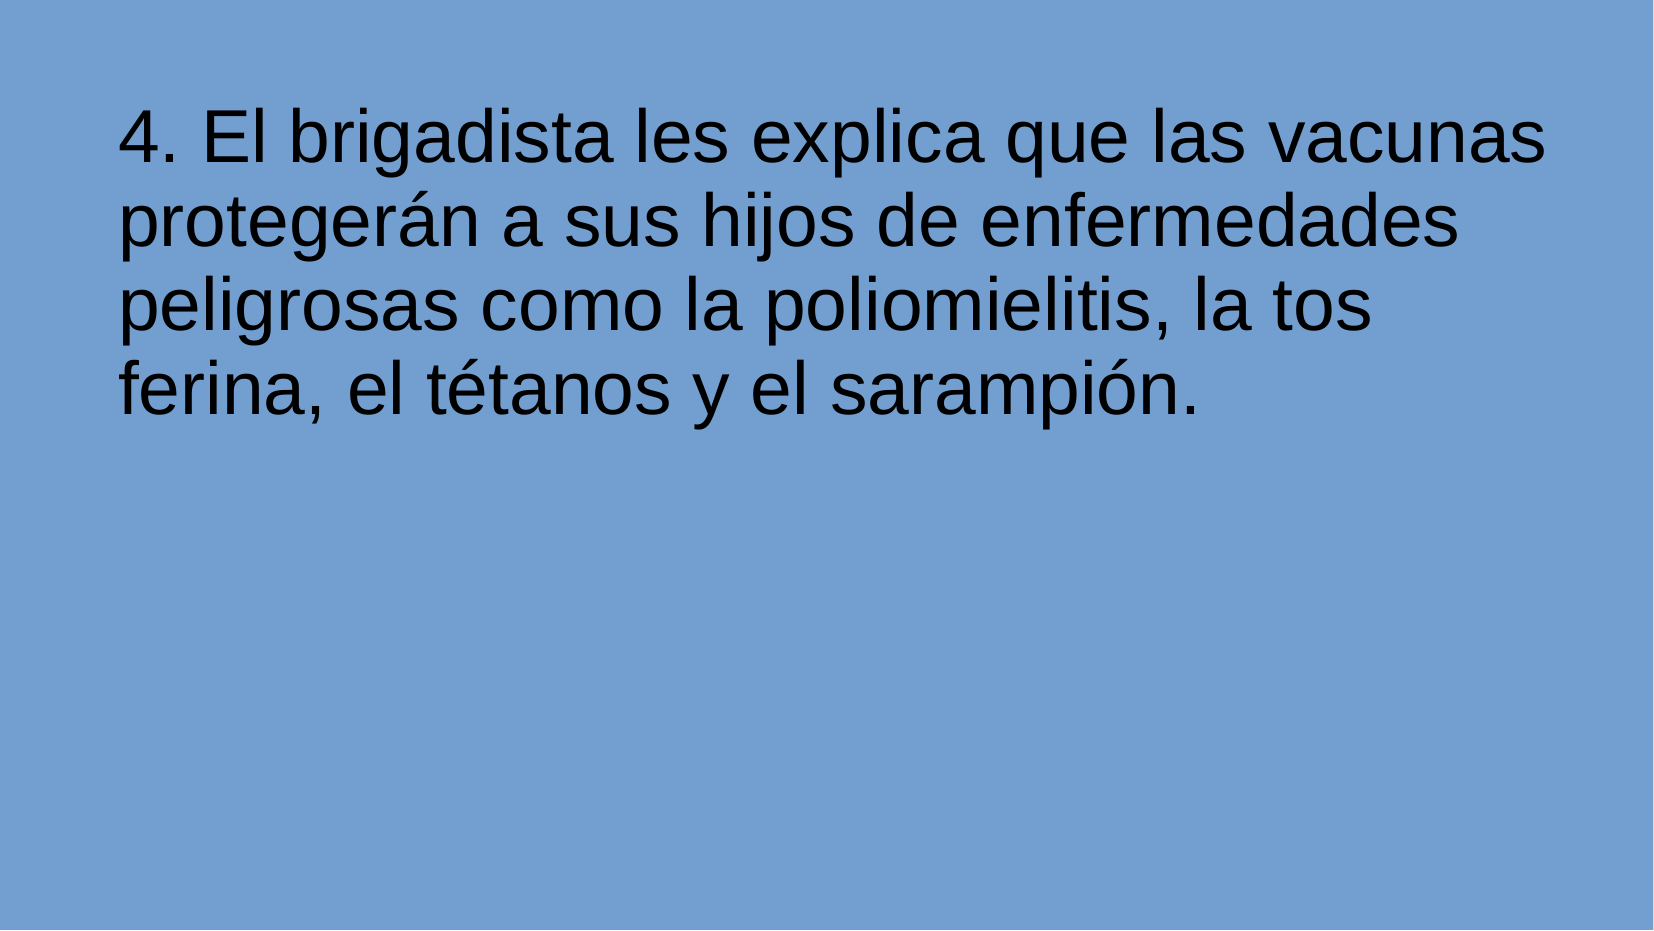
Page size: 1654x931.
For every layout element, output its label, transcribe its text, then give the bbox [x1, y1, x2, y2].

list 4. El brigadista les explica que las vacunas protegerán a sus hijos de enfermedades peligrosas como la poliomielitis, la tos ferina, el tétanos y el sarampión. [118, 94, 1571, 758]
